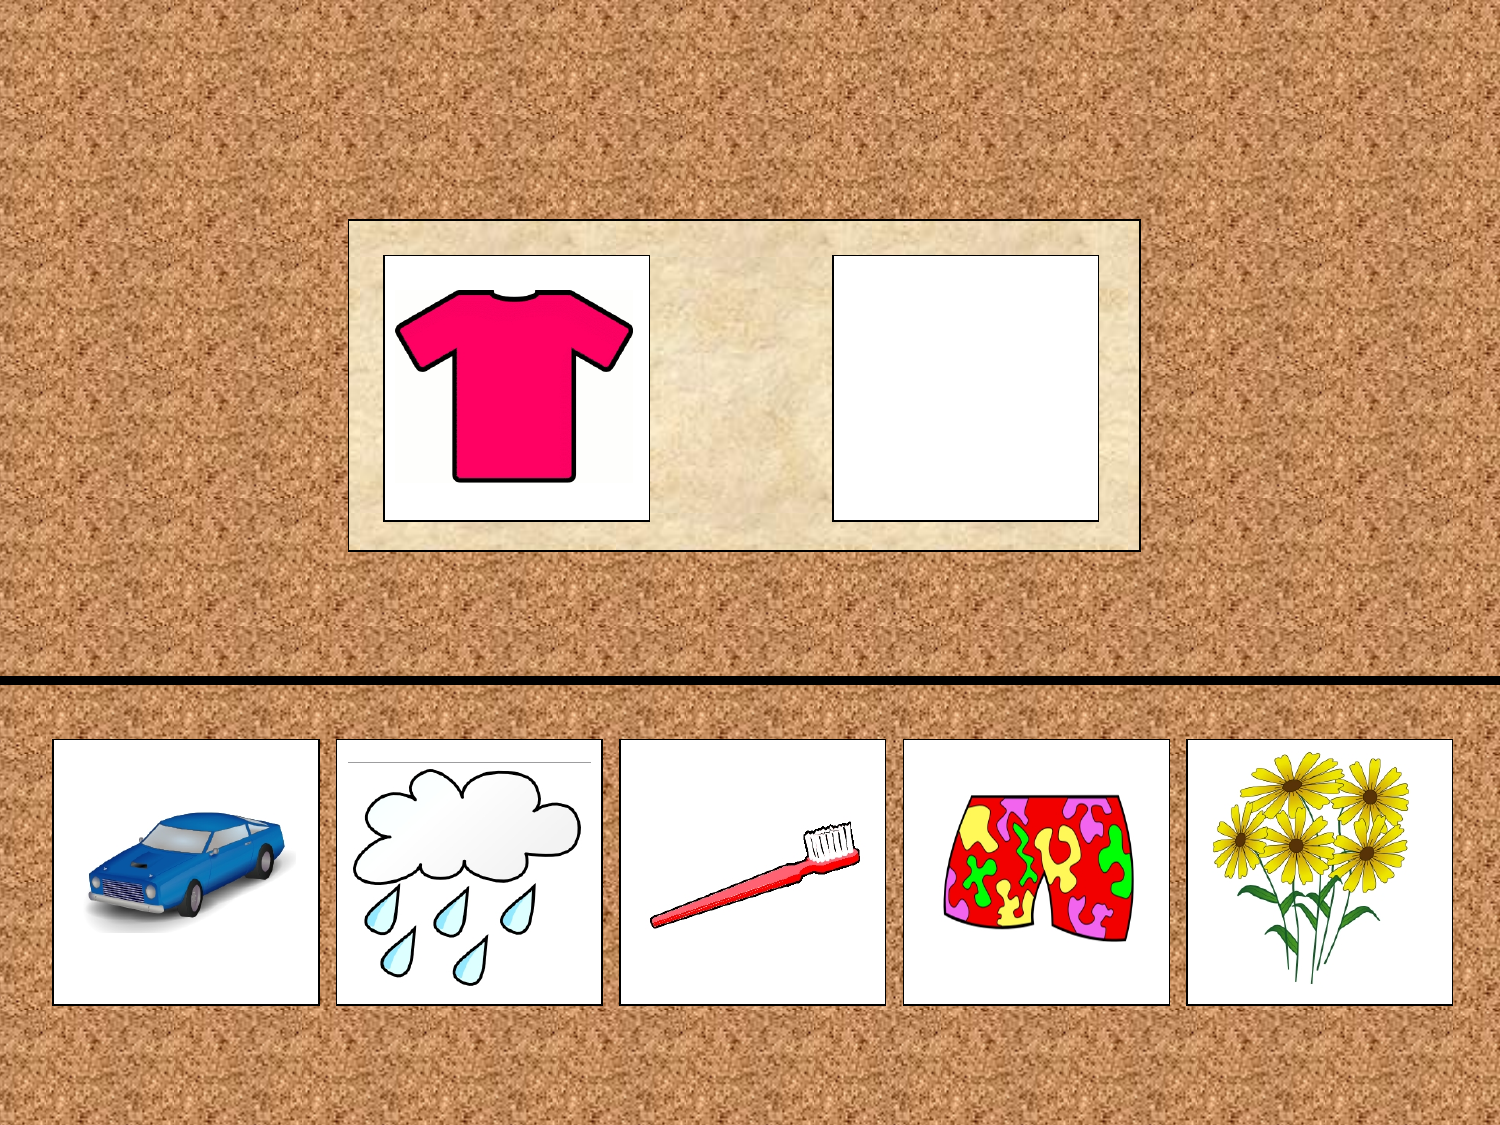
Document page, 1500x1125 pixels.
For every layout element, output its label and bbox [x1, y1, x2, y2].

text_box [903, 739, 1170, 1006]
text_box [1186, 739, 1453, 1006]
text_box [336, 739, 603, 1006]
picture [0, 685, 1500, 1125]
text_box [348, 219, 1140, 551]
text_box [619, 739, 886, 1006]
text_box [52, 739, 319, 1006]
picture [0, 0, 1500, 676]
